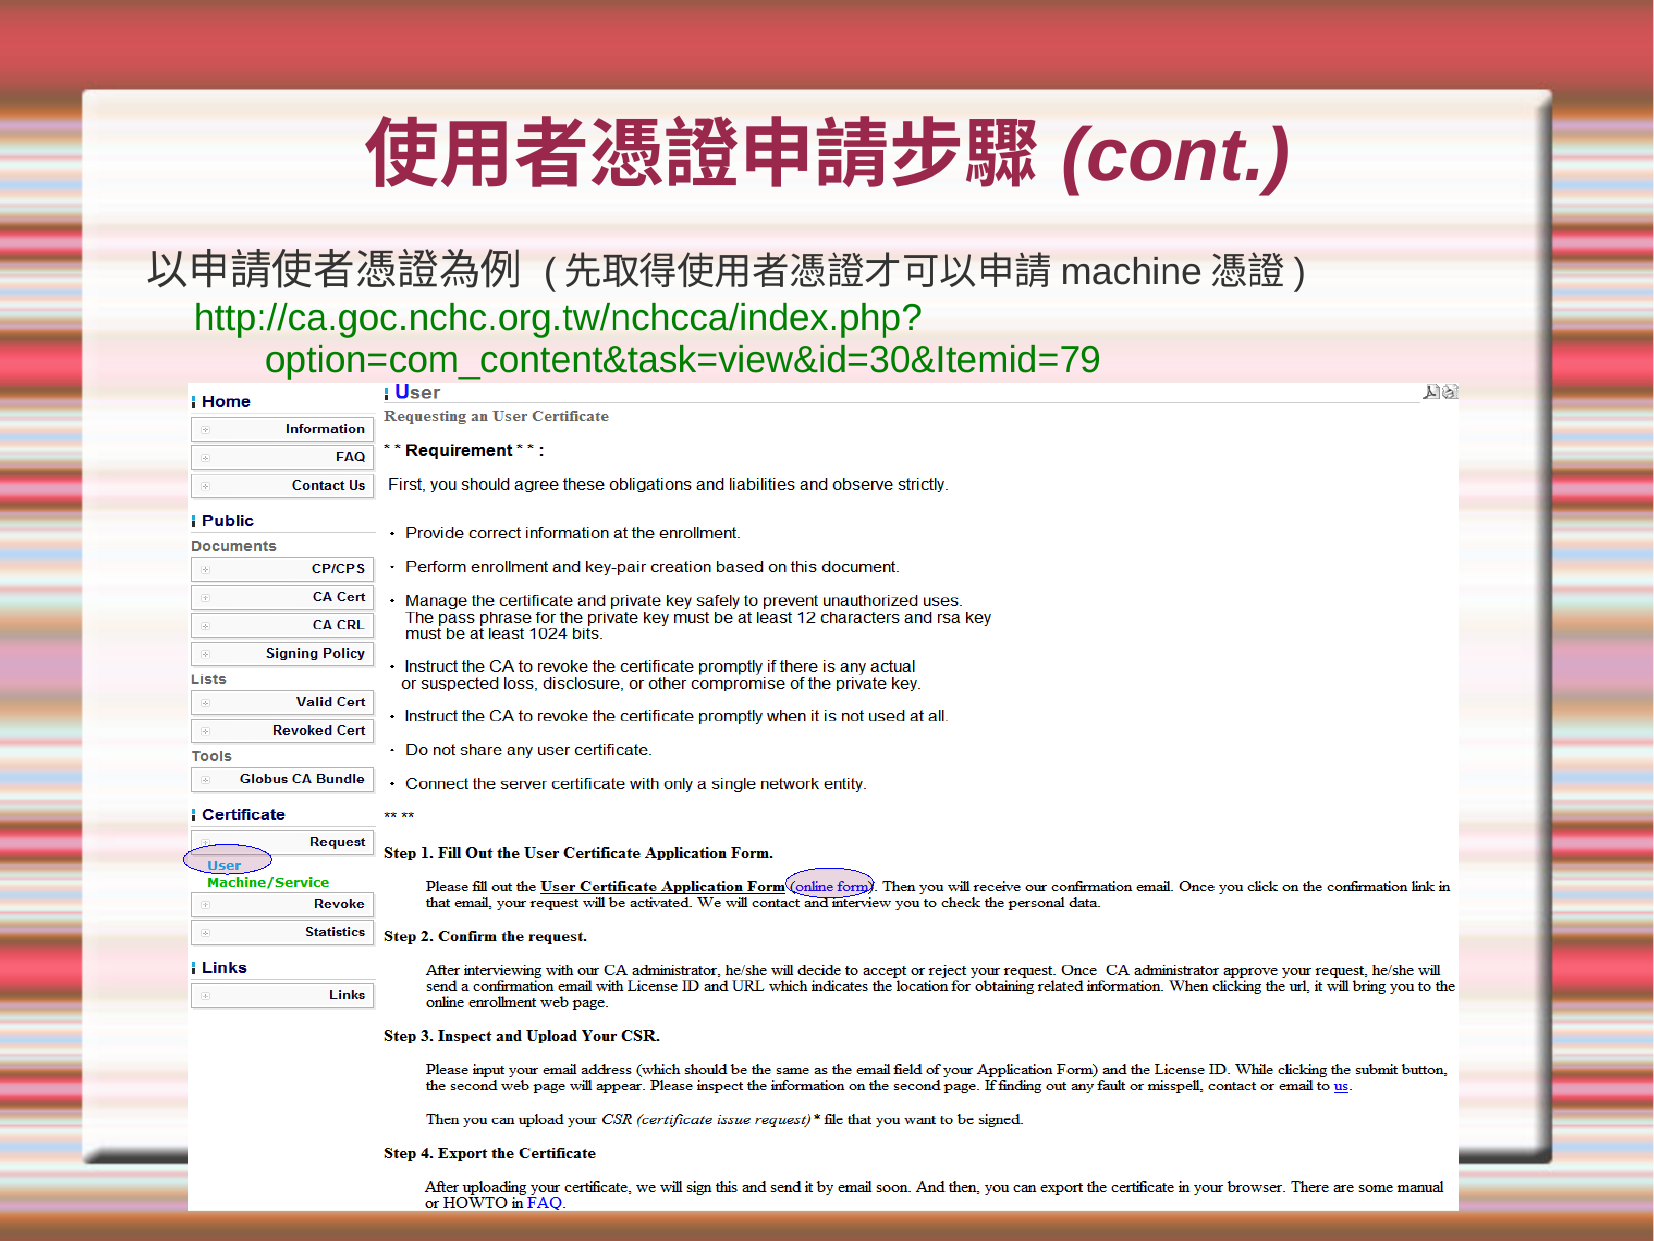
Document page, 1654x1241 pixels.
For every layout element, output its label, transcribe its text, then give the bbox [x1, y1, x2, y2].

list 以申請使者憑證為例 (先取得使用者憑證才可以申請machine憑證) http://ca.goc.nchc.org.tw/nchcca/index.php?option=com_content&task=view&id=30&Itemid=79 [134, 236, 1516, 1118]
picture [0, 0, 1654, 1241]
text_box [785, 868, 875, 898]
text_box [183, 844, 272, 875]
title 使用者憑證申請步驟(cont.) [121, 51, 1534, 244]
